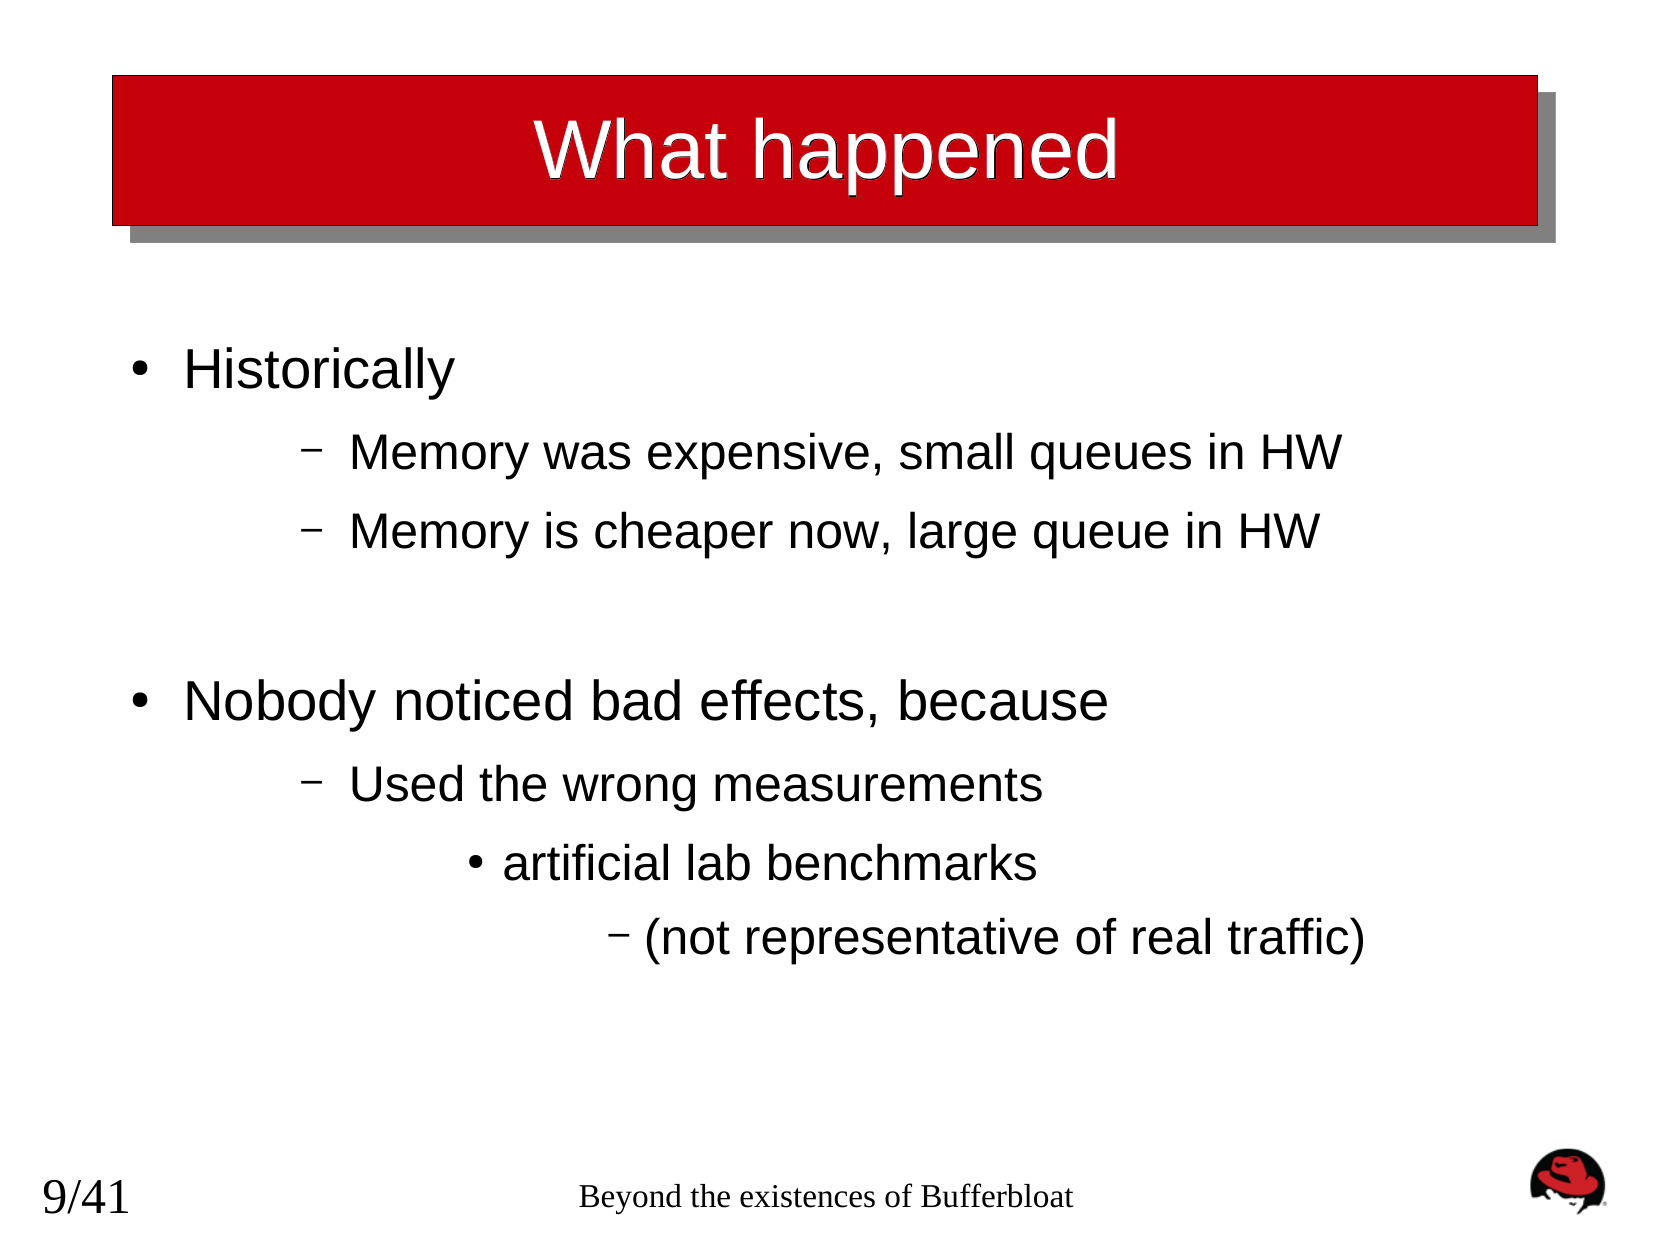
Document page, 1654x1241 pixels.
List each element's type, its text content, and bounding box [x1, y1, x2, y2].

list Historically Memory was expensive, small queues in HW Memory is cheaper now, large queue in HW Nobody noticed bad effects, because Used the wrong measurements artificial lab benchmarks (not representative of real traffic) [112, 337, 1538, 1157]
picture [1529, 1146, 1613, 1224]
title What happened [116, 46, 1538, 254]
